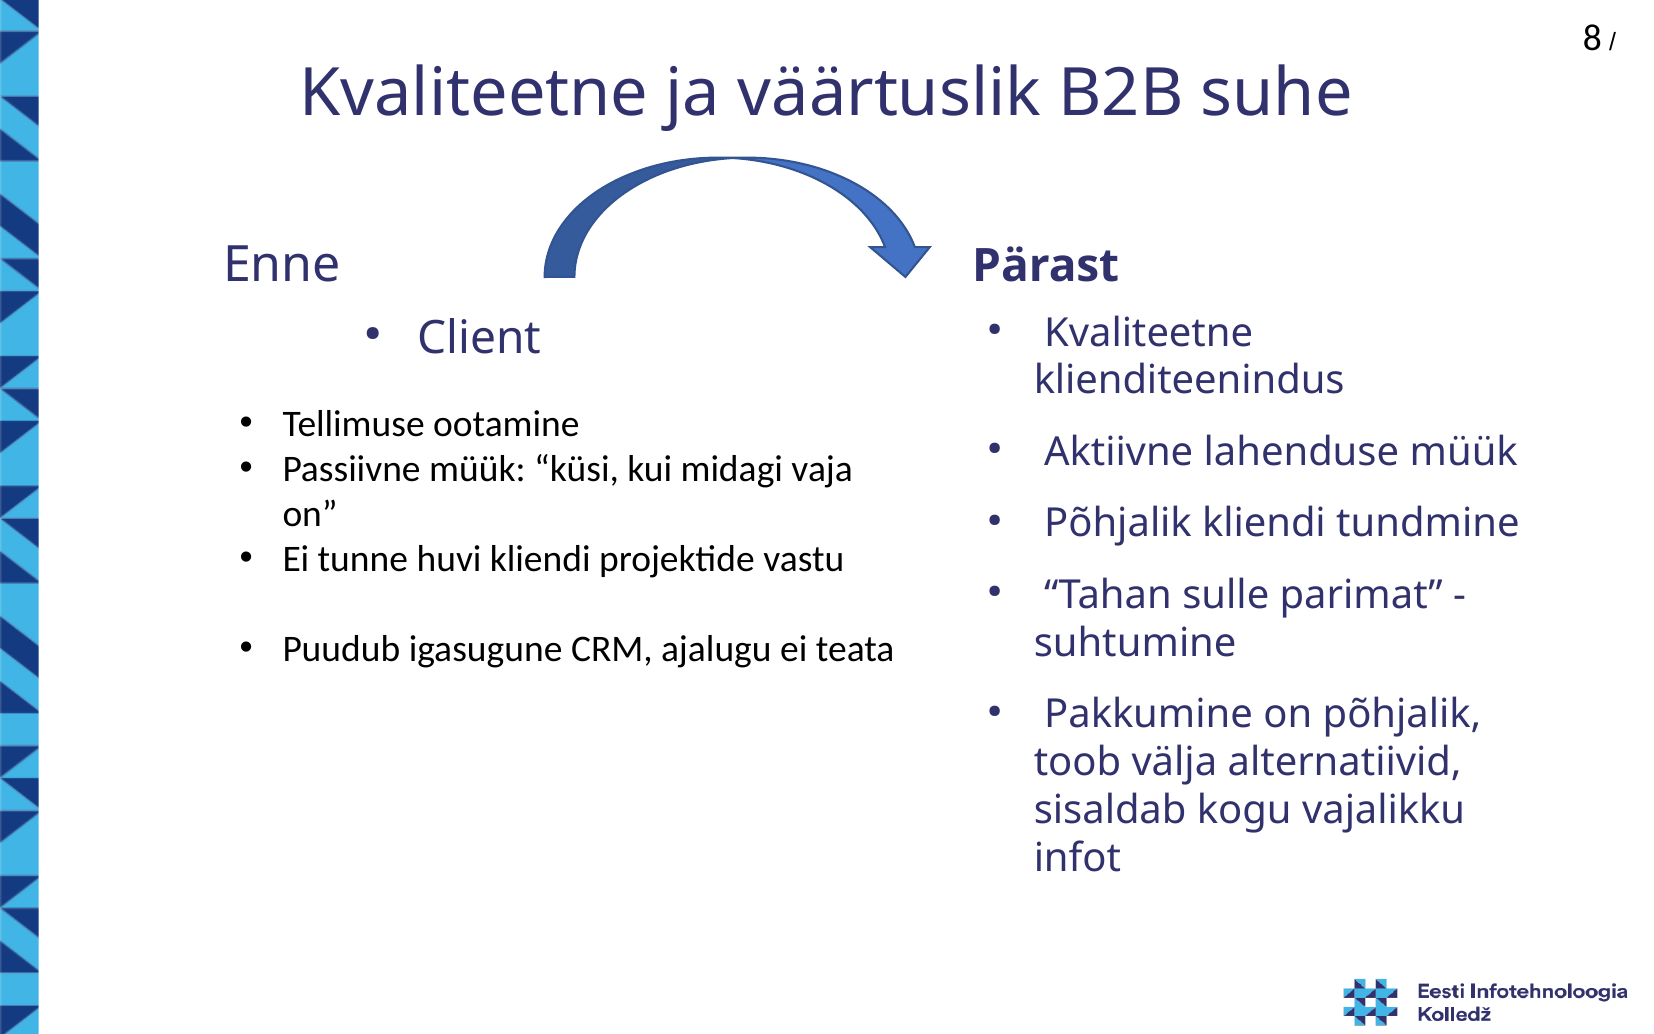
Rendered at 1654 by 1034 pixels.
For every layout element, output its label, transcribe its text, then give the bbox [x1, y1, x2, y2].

title Kvaliteetne ja väärtuslik B2B suhe [206, 41, 1447, 170]
list Kvaliteetne klienditeenindus Aktiivne lahenduse müük Põhjalik kliendi tundmine “Tahan sulle parimat” - suhtumine Pakkumine on põhjalik, toob välja alternatiivid, sisaldab kogu vajalikku infot [957, 298, 1571, 894]
list Pärast [957, 202, 1571, 298]
text_box Tellimuse ootamine Passiivne müük: “küsi, kui midagi vaja on” Ei tunne huvi kliendi projektide vastu Puudub igasugune CRM, ajalugu ei teata [224, 391, 914, 677]
list Enne [208, 223, 818, 321]
title Kvaliteetne ja väärtuslik B2B suhe [674, 159, 791, 170]
list Client [331, 299, 946, 896]
text_box [544, 157, 930, 277]
